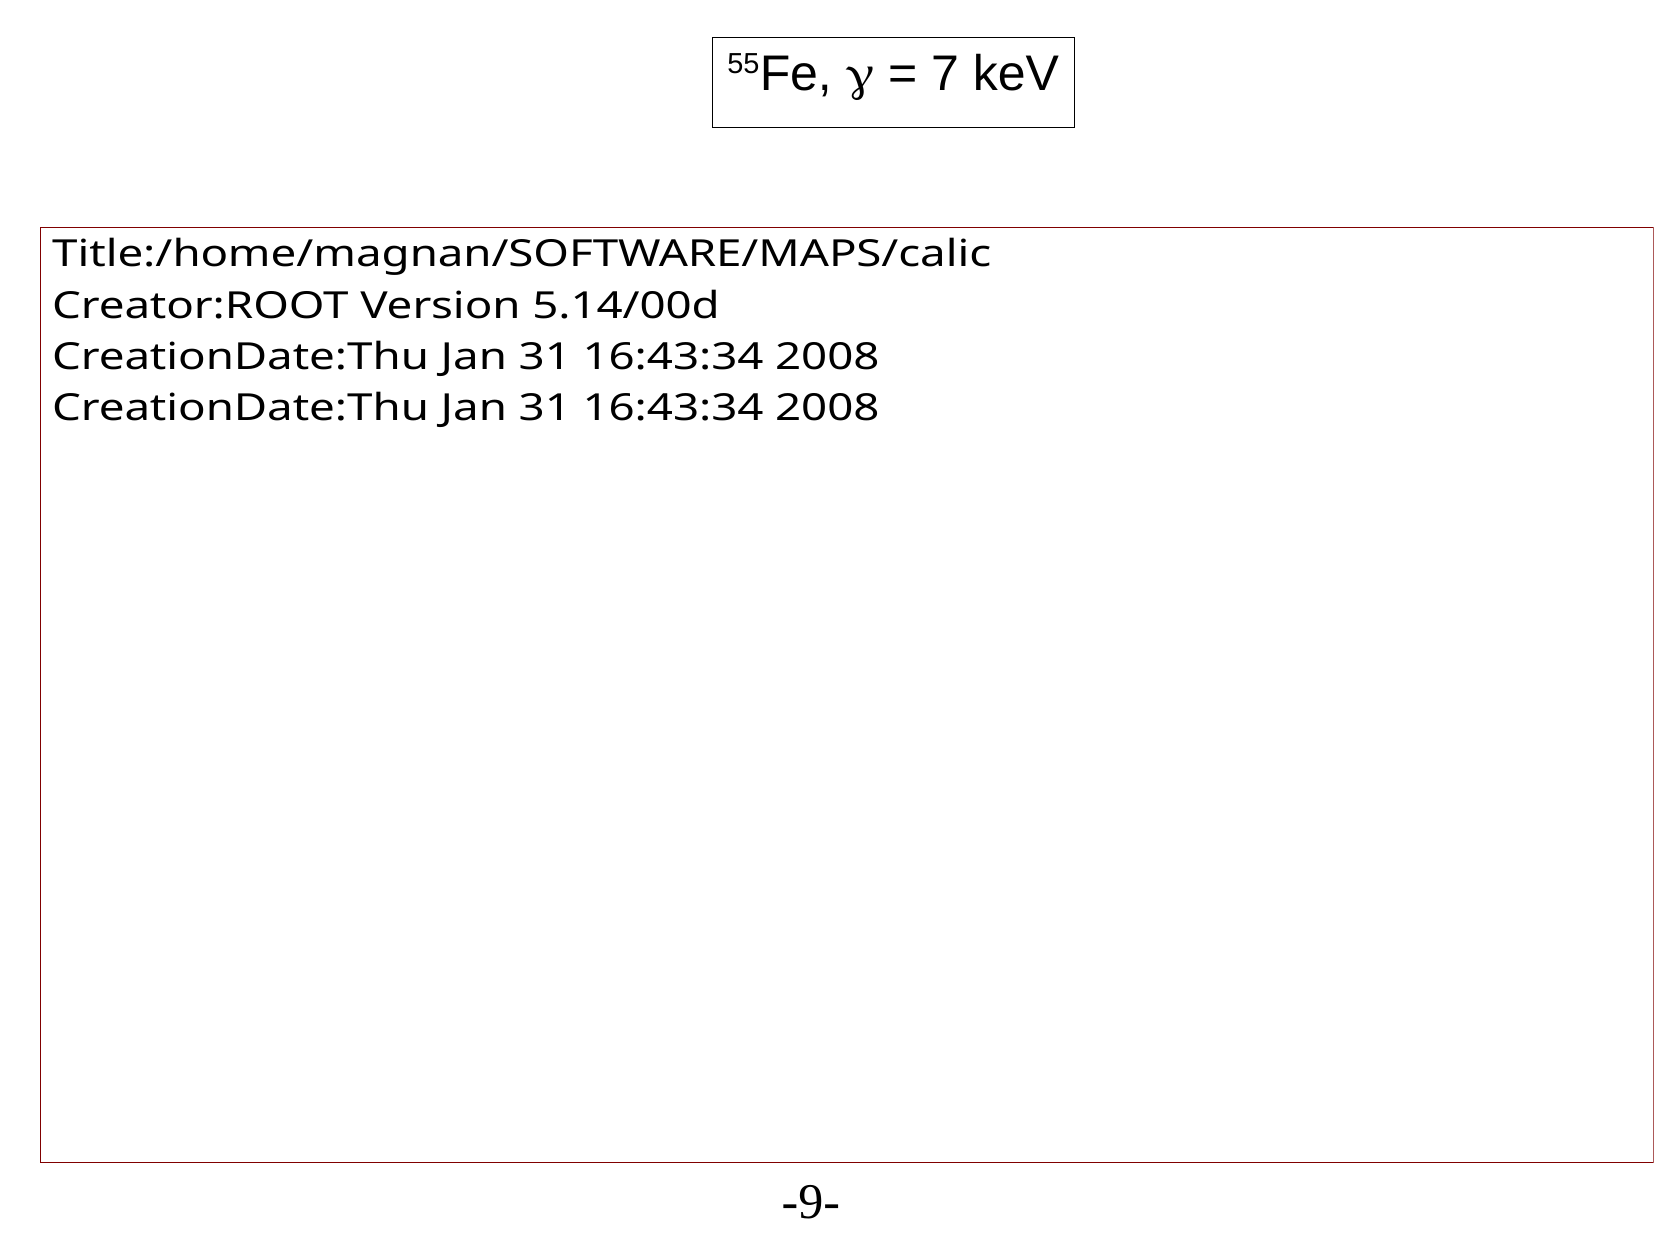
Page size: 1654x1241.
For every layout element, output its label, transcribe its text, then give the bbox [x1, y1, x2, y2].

text_box 55Fe,  = 7 keV [712, 37, 1067, 128]
picture [37, 225, 1654, 1163]
